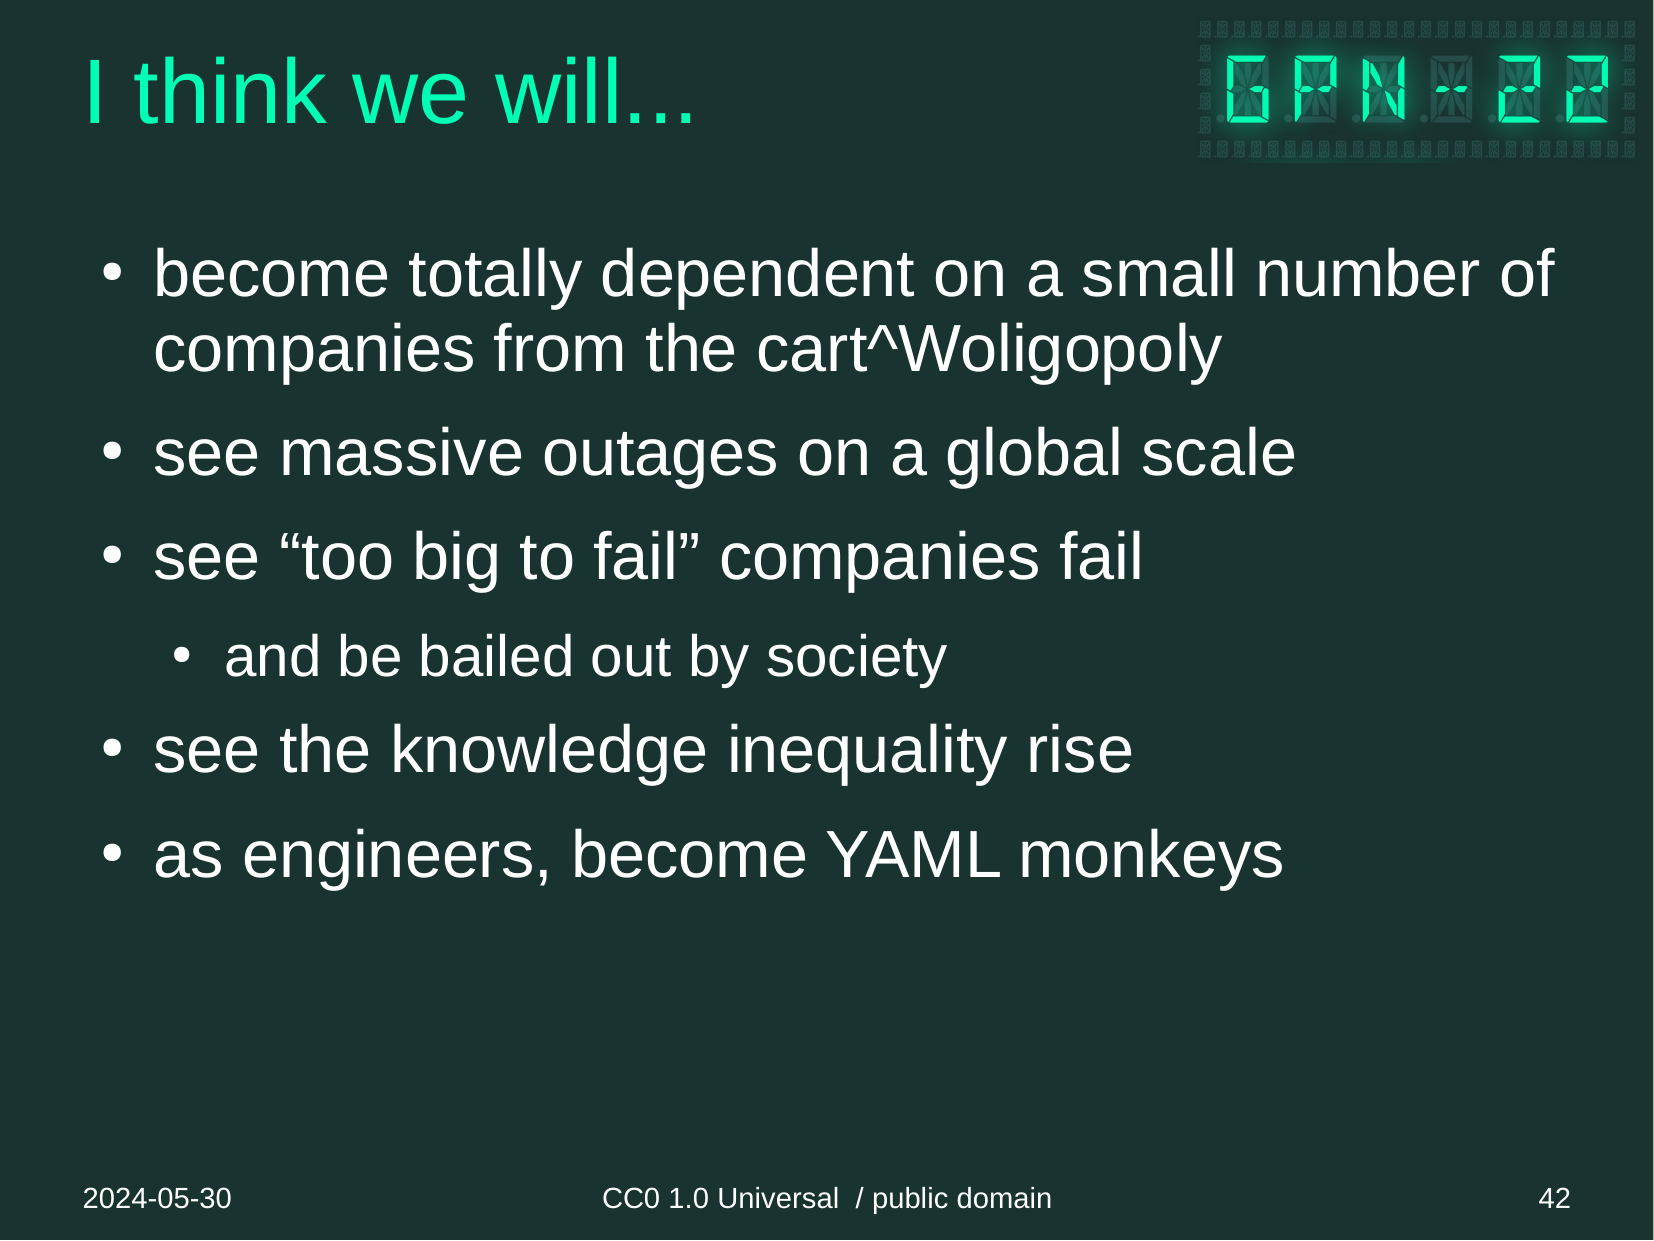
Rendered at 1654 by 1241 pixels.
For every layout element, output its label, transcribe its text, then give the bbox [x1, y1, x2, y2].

list become totally dependent on a small number of companies from the cart^Woligopoly see massive outages on a global scale see “too big to fail” companies fail and be bailed out by society see the knowledge inequality rise as engineers, become YAML monkeys [82, 236, 1571, 956]
picture [1196, 15, 1639, 163]
title I think we will... [82, 40, 1004, 143]
